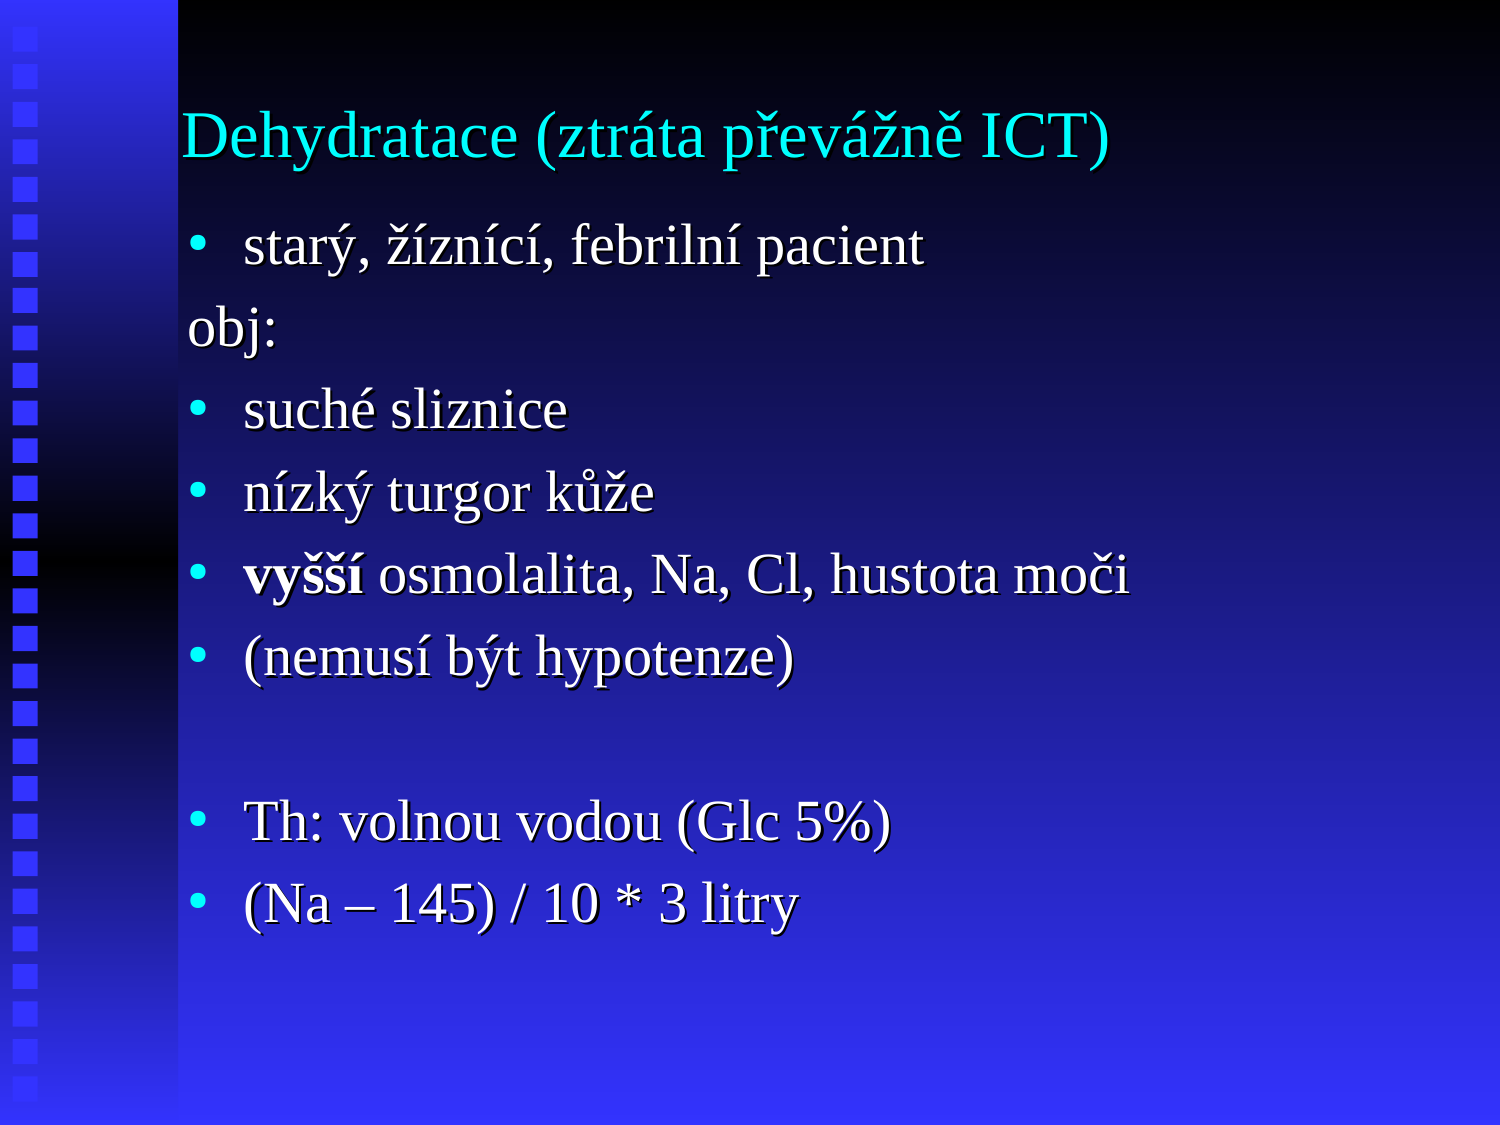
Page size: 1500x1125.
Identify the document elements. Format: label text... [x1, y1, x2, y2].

list starý, žíznící, febrilní pacient obj: suché sliznice nízký turgor kůže vyšší osmolalita, Na, Cl, hustota moči (nemusí být hypotenze) Th: volnou vodou (Glc 5%) (Na – 145) / 10 * 3 litry [187, 208, 1463, 1094]
title Dehydratace (ztráta převážně ICT) [181, 39, 1457, 227]
